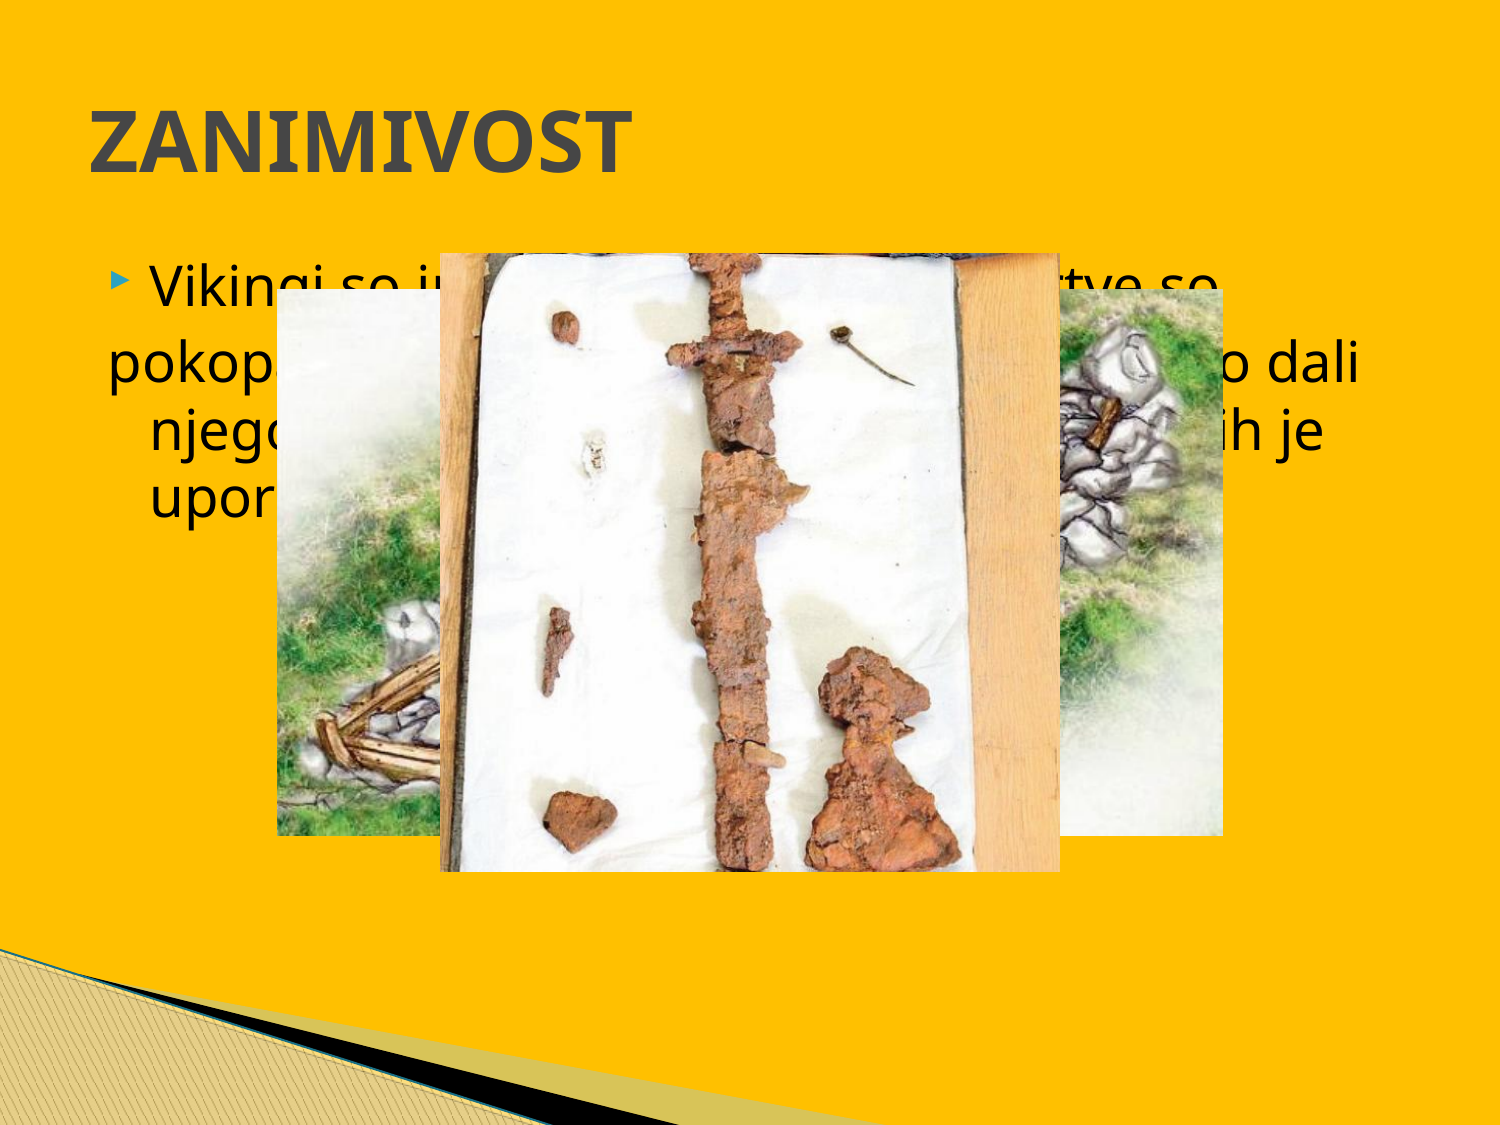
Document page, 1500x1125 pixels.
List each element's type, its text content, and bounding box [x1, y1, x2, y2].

picture [277, 253, 1223, 872]
title ZANIMIVOST [75, 45, 1425, 233]
list Vikingi so imeli poseben obred, mrtve so pokopavali v 2x2m velike čolne in zraven so dali njegove predmete, ki jih je uporabljal ki jih je uporabljal v času življenja [75, 242, 1425, 986]
